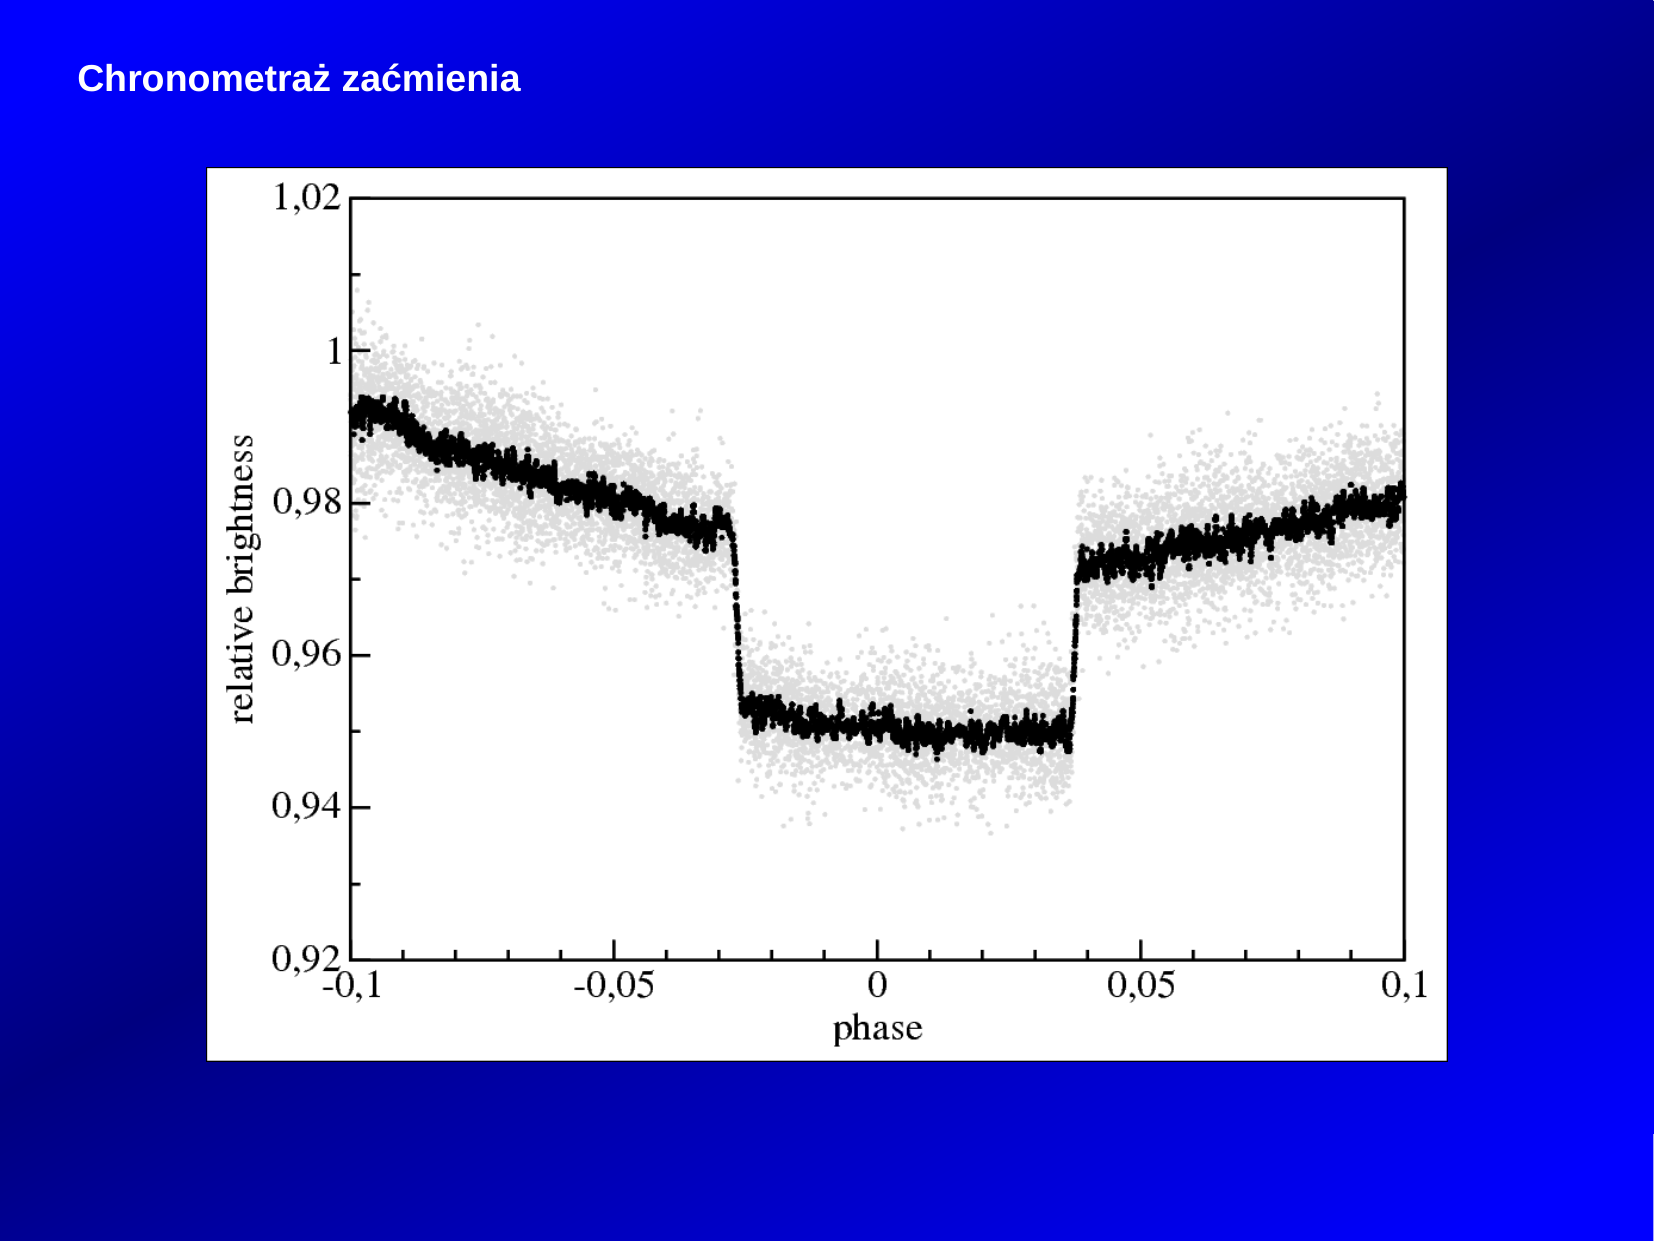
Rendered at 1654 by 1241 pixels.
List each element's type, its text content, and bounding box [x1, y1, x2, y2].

picture [206, 167, 1448, 1062]
text_box Chronometraż zaćmienia [62, 50, 536, 108]
